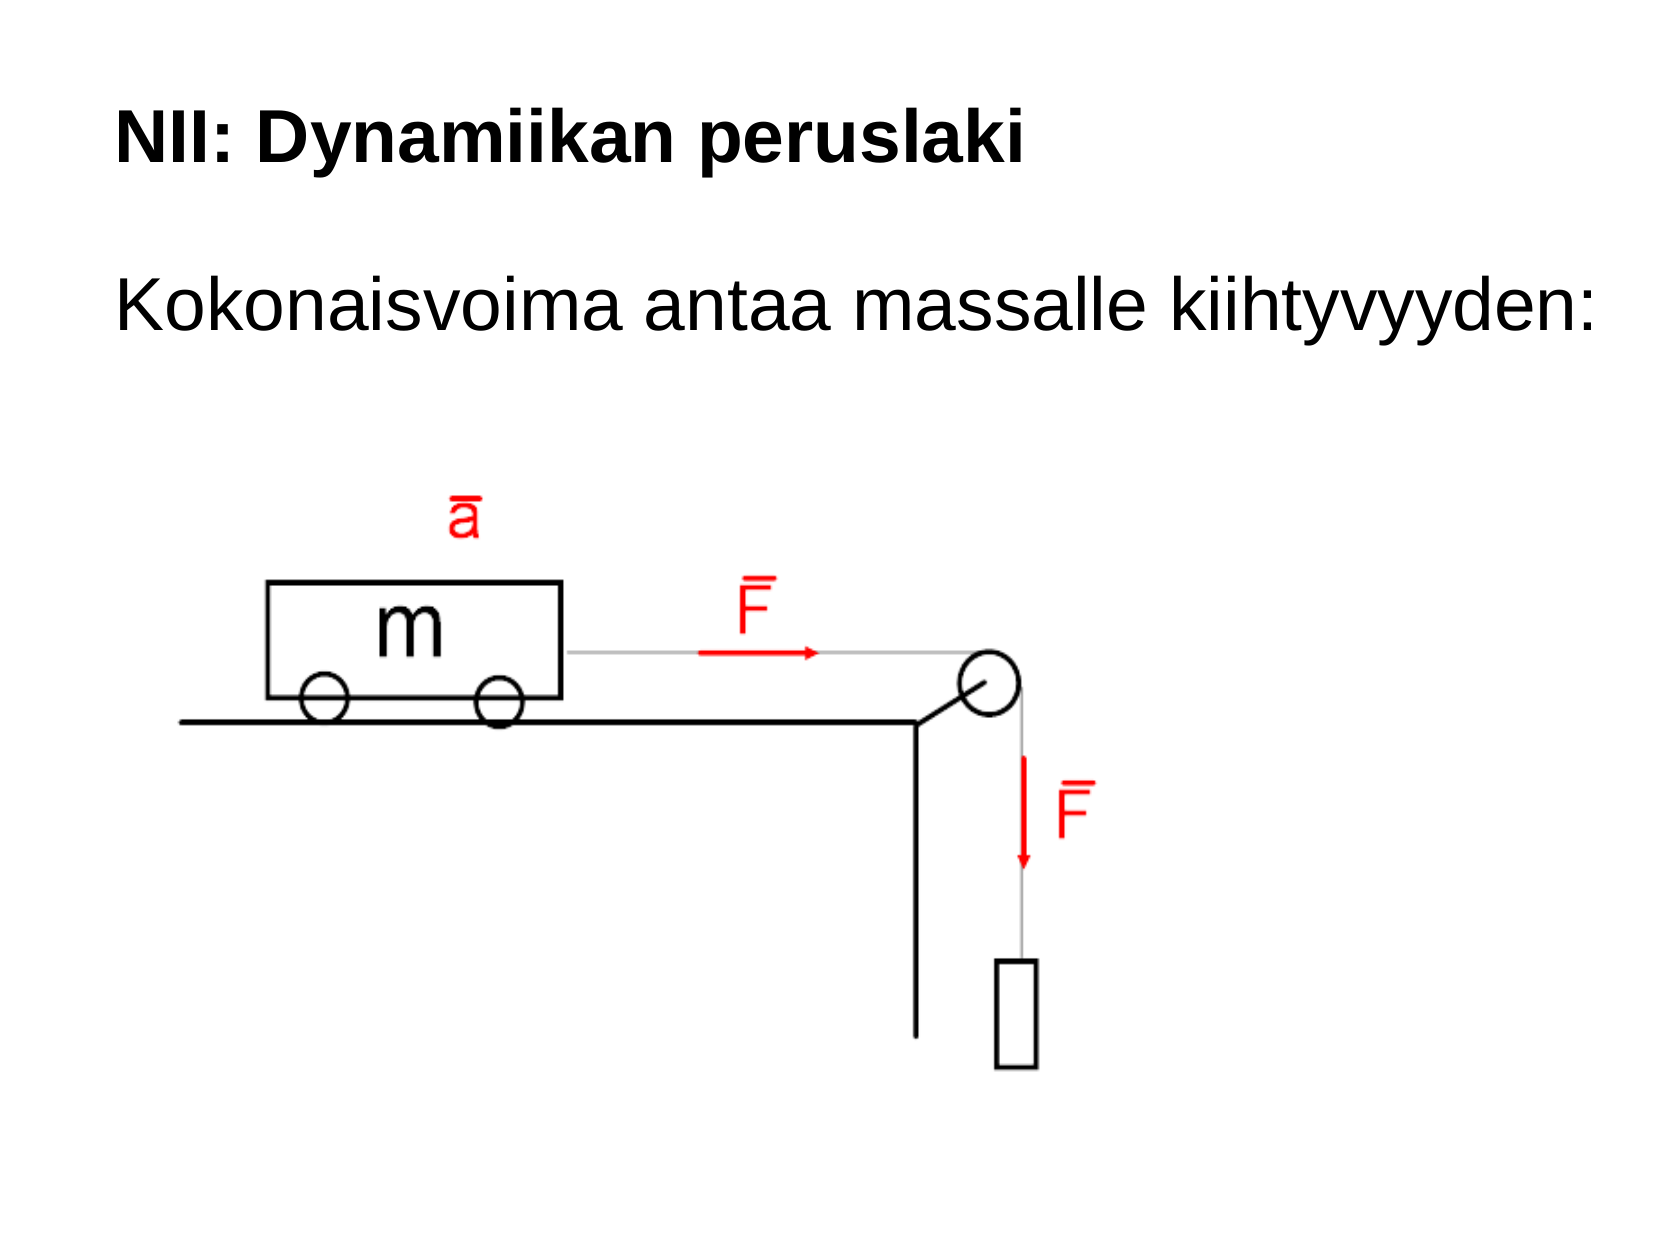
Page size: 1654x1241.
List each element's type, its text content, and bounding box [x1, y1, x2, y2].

text_box NII: Dynamiikan peruslaki Kokonaisvoima antaa massalle kiihtyvyyden: [99, 86, 1615, 438]
picture [142, 368, 1164, 1108]
